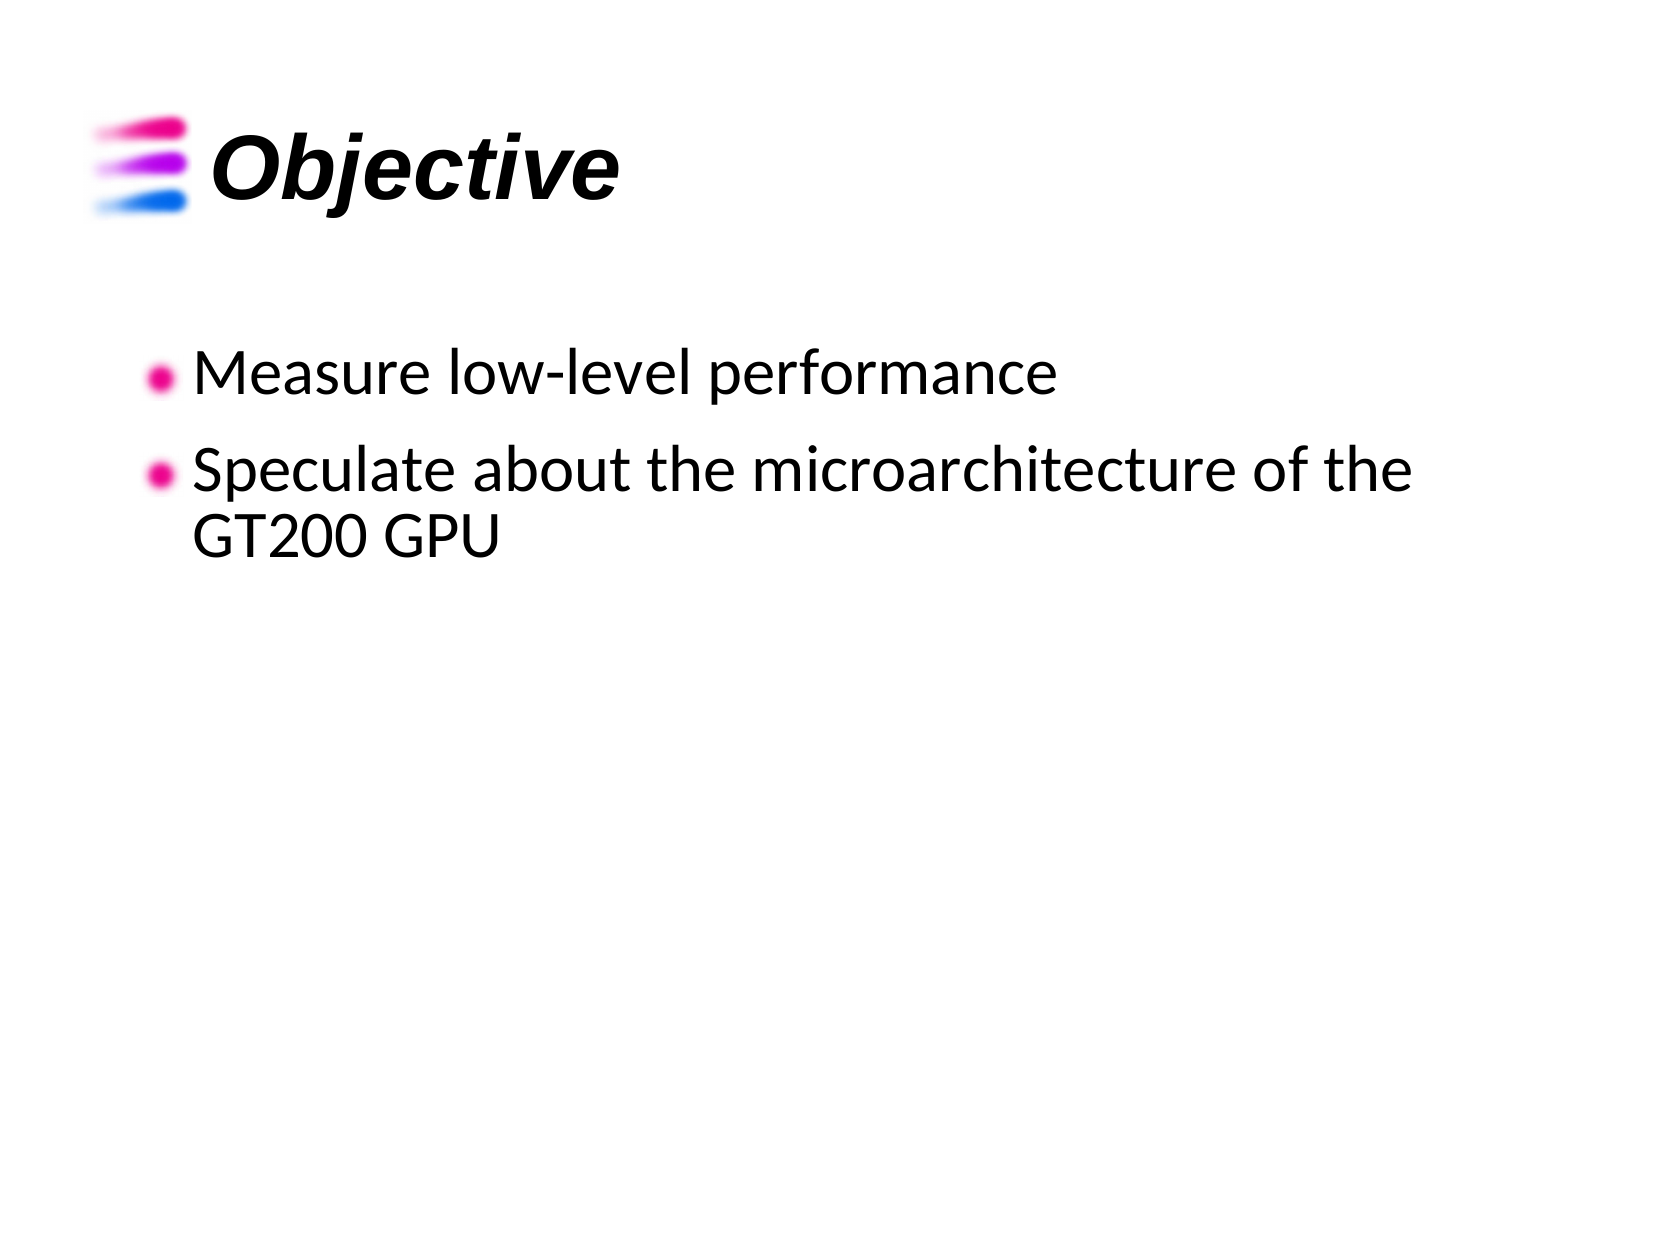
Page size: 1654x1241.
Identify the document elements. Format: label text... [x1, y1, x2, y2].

title Objective [209, 64, 1531, 272]
list Measure low-level performance Speculate about the microarchitecture of the GT200 GPU [121, 344, 1534, 1127]
picture [83, 110, 192, 224]
